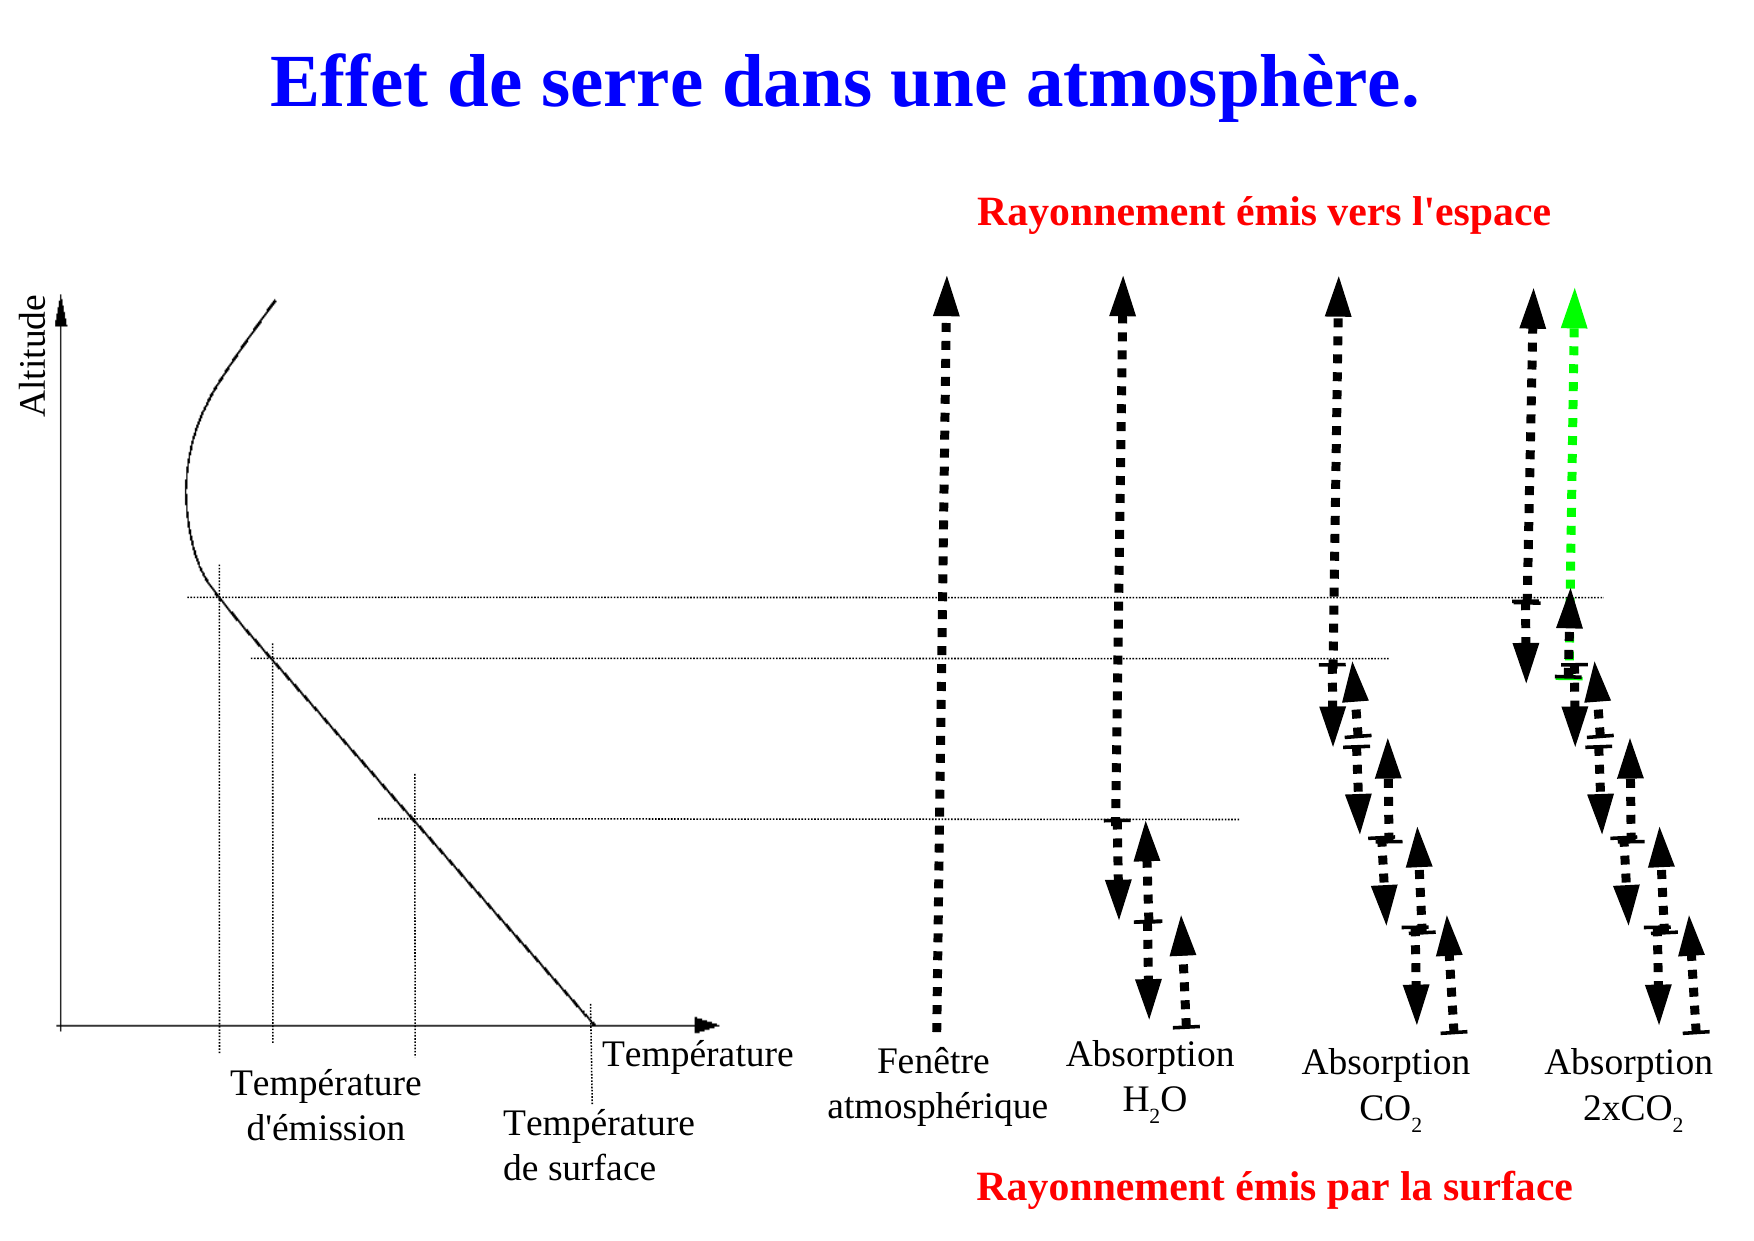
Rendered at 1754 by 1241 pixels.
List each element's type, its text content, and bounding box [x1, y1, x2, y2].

text_box Effet de serre dans une atmosphère. [66, 3, 1626, 160]
text_box Température de surface [503, 1102, 761, 1189]
text_box Absorption CO2 [1260, 1041, 1522, 1138]
text_box Absorption H2O [1045, 1032, 1265, 1129]
text_box Température d'émission [197, 1062, 455, 1149]
picture [54, 293, 722, 1035]
text_box Absorption 2xCO2 [1523, 1041, 1744, 1138]
text_box Température [602, 1033, 803, 1075]
text_box Rayonnement émis vers l'espace [977, 188, 1575, 235]
text_box Altitude [11, 216, 53, 418]
text_box Fenêtre atmosphérique [822, 1040, 1045, 1127]
text_box Rayonnement émis par la surface [976, 1163, 1604, 1210]
